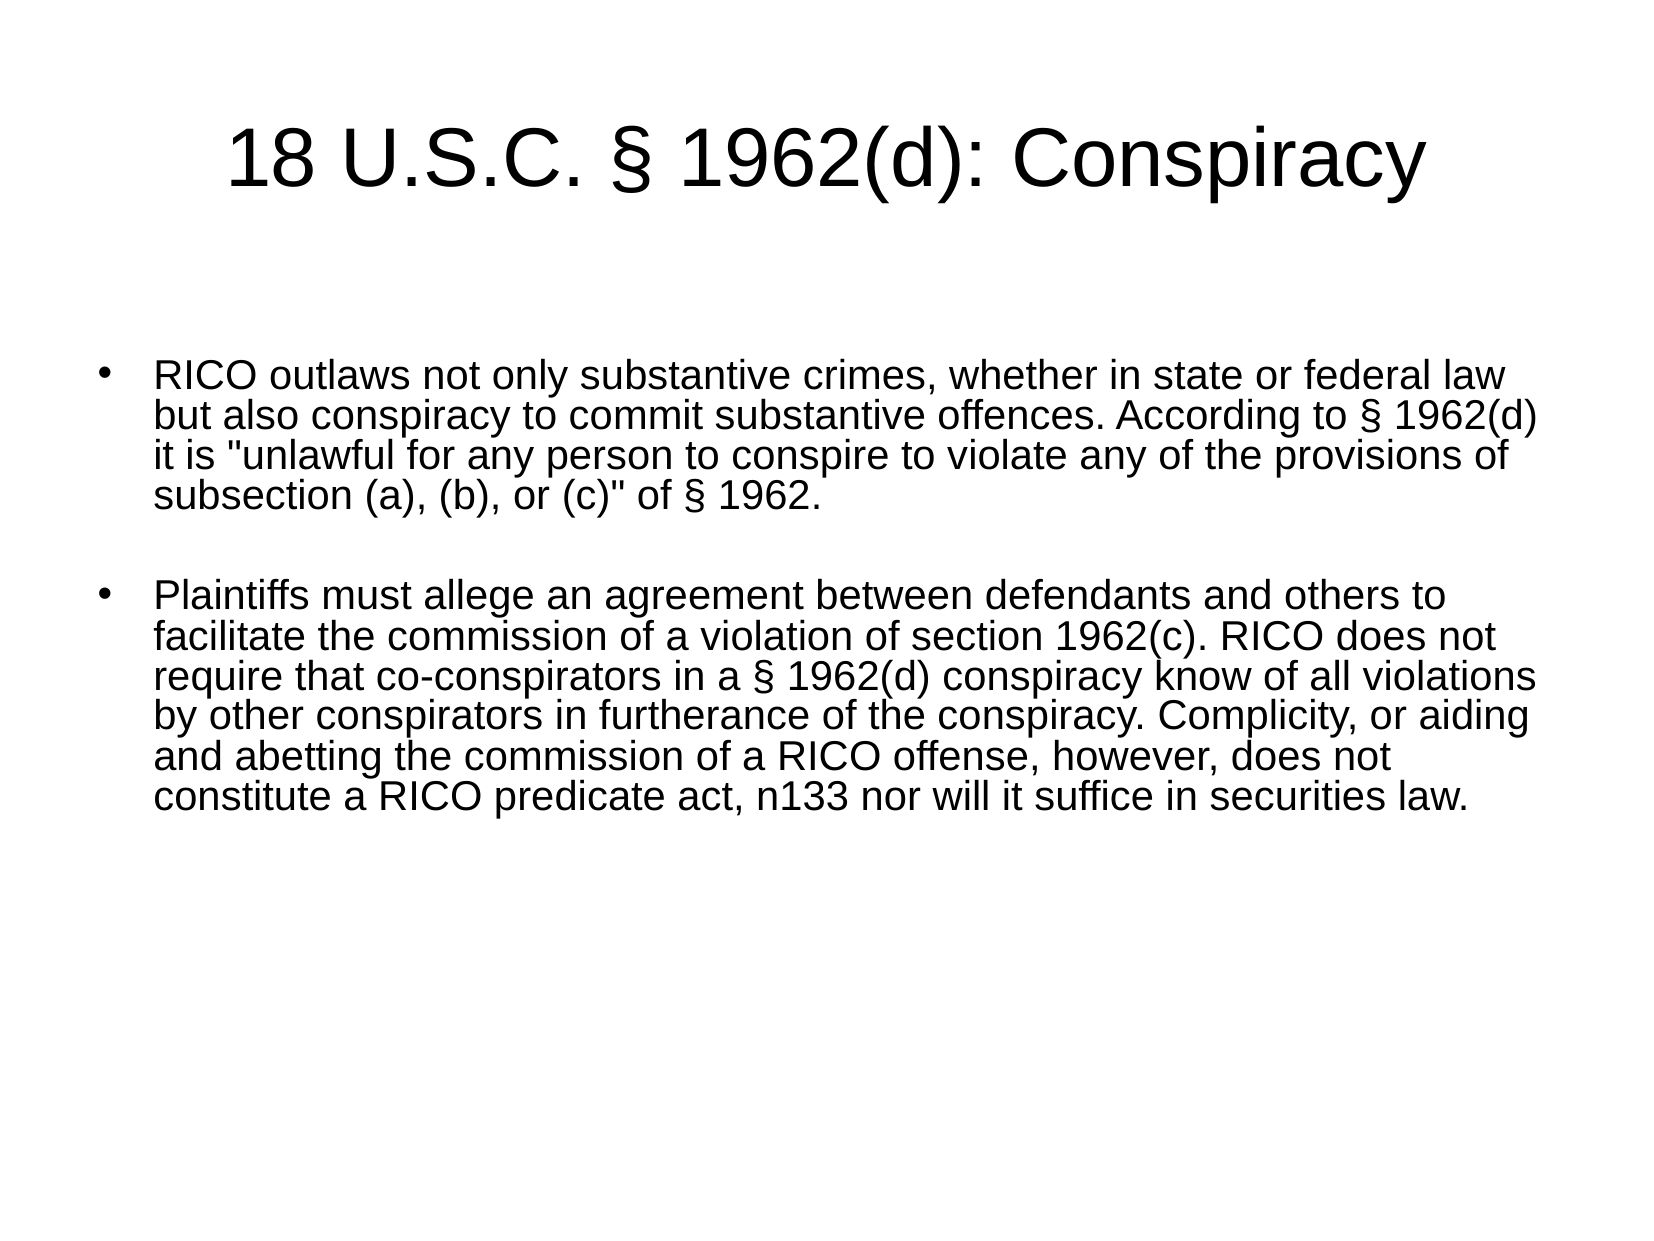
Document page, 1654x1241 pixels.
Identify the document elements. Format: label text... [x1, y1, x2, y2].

list RICO outlaws not only substantive crimes, whether in state or federal law but also conspiracy to commit substantive offences. According to § 1962(d) it is "unlawful for any person to conspire to violate any of the provisions of subsection (a), (b), or (c)" of § 1962. Plaintiffs must allege an agreement between defendants and others to facilitate the commission of a violation of section 1962(c). RICO does not require that co-conspirators in a § 1962(d) conspiracy know of all violations by other conspirators in furtherance of the conspiracy. Complicity, or aiding and abetting the commission of a RICO offense, however, does not constitute a RICO predicate act, n133 nor will it suffice in securities law. [82, 289, 1571, 1108]
title 18 U.S.C. § 1962(d): Conspiracy [82, 49, 1571, 257]
